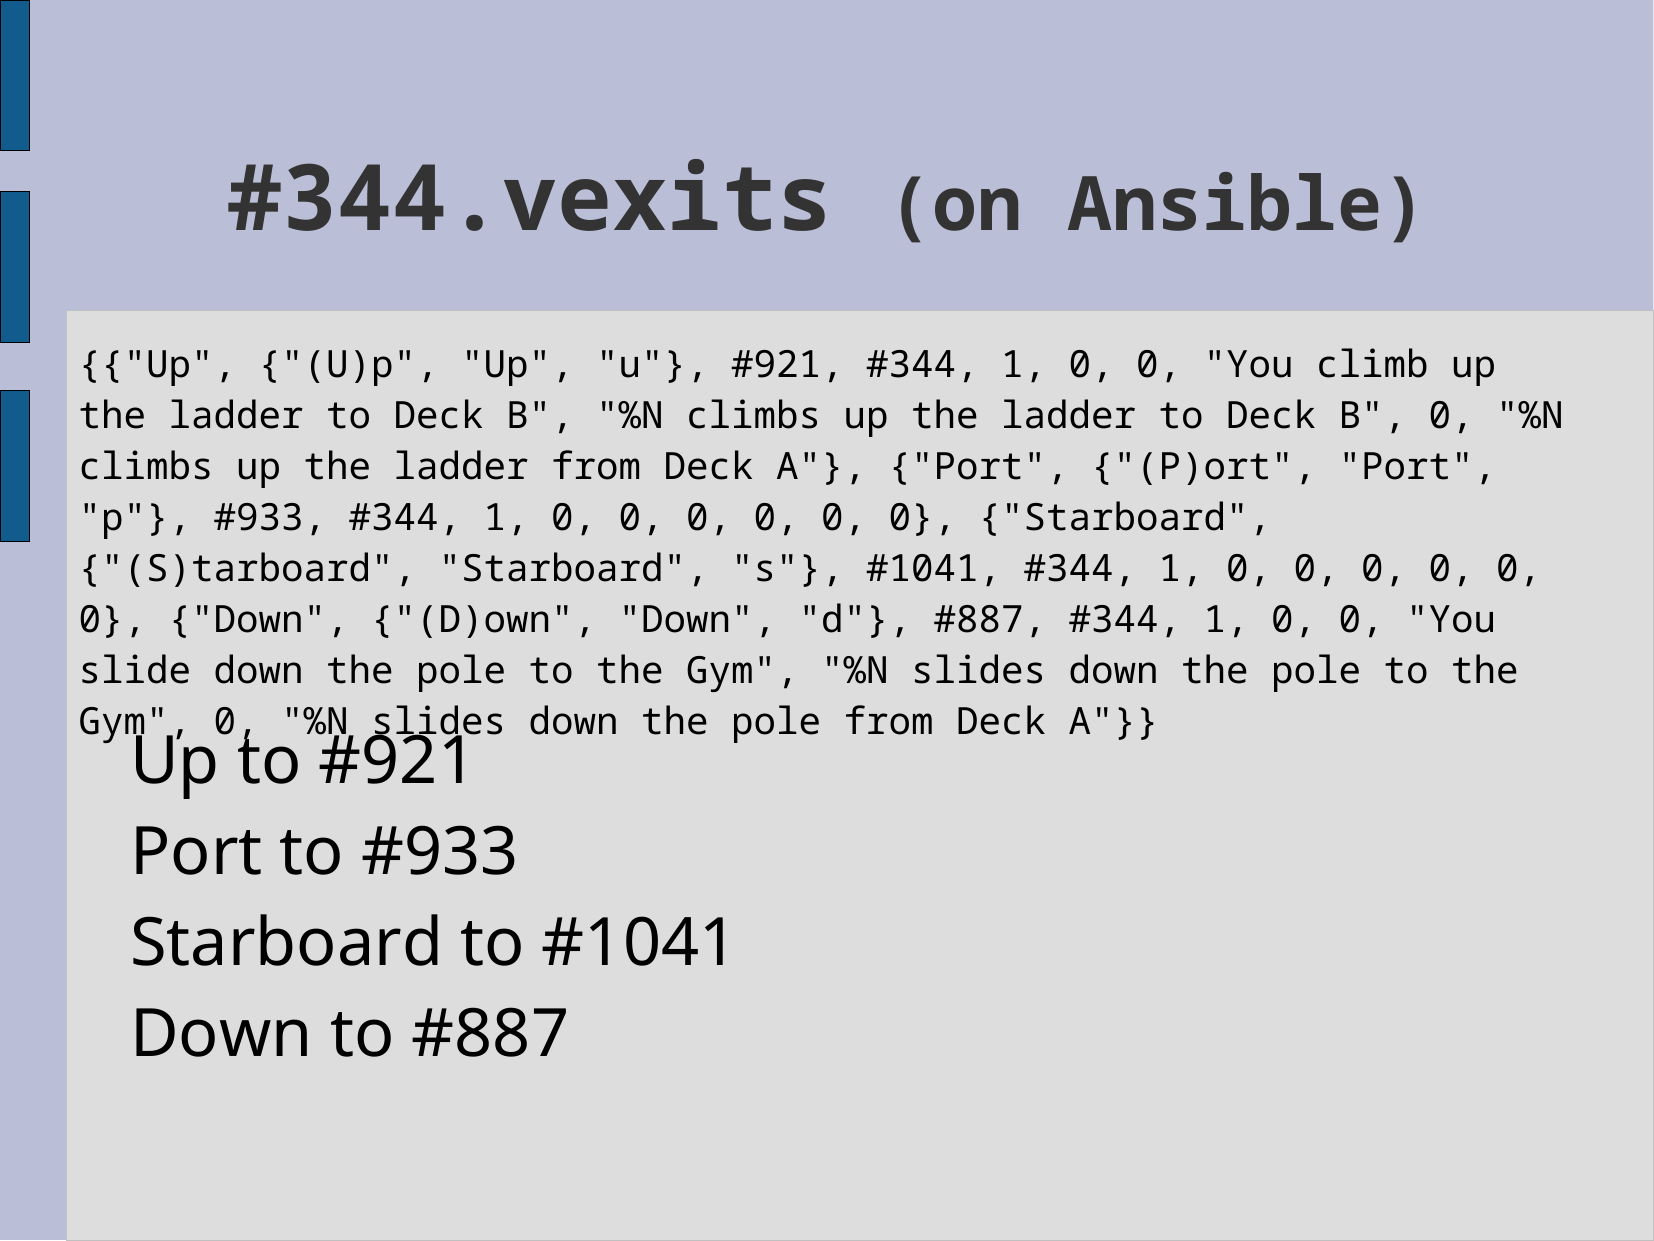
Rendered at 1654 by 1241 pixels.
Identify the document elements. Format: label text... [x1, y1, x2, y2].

list Up to #921 Port to #933 Starboard to #1041 Down to #887 [112, 712, 1535, 1127]
title #344.vexits (on Ansible) [121, 91, 1534, 299]
text_box {{"Up", {"(U)p", "Up", "u"}, #921, #344, 1, 0, 0, "You climb up the ladder to Deck B", "%N climbs up the ladder to Deck B", 0, "%N climbs up the ladder from Deck A"}, {"Port", {"(P)ort", "Port", "p"}, #933, #344, 1, 0, 0, 0, 0, 0, 0}, {"Starboard", {"(S)tarboard", "Starboard", "s"}, #1041, #344, 1, 0, 0, 0, 0, 0, 0}, {"Down", {"(D)own", "Down", "d"}, #887, #344, 1, 0, 0, "You slide down the pole to the Gym", "%N slides down the pole to the Gym", 0, "%N slides down the pole from Deck A"}} [78, 337, 1576, 676]
